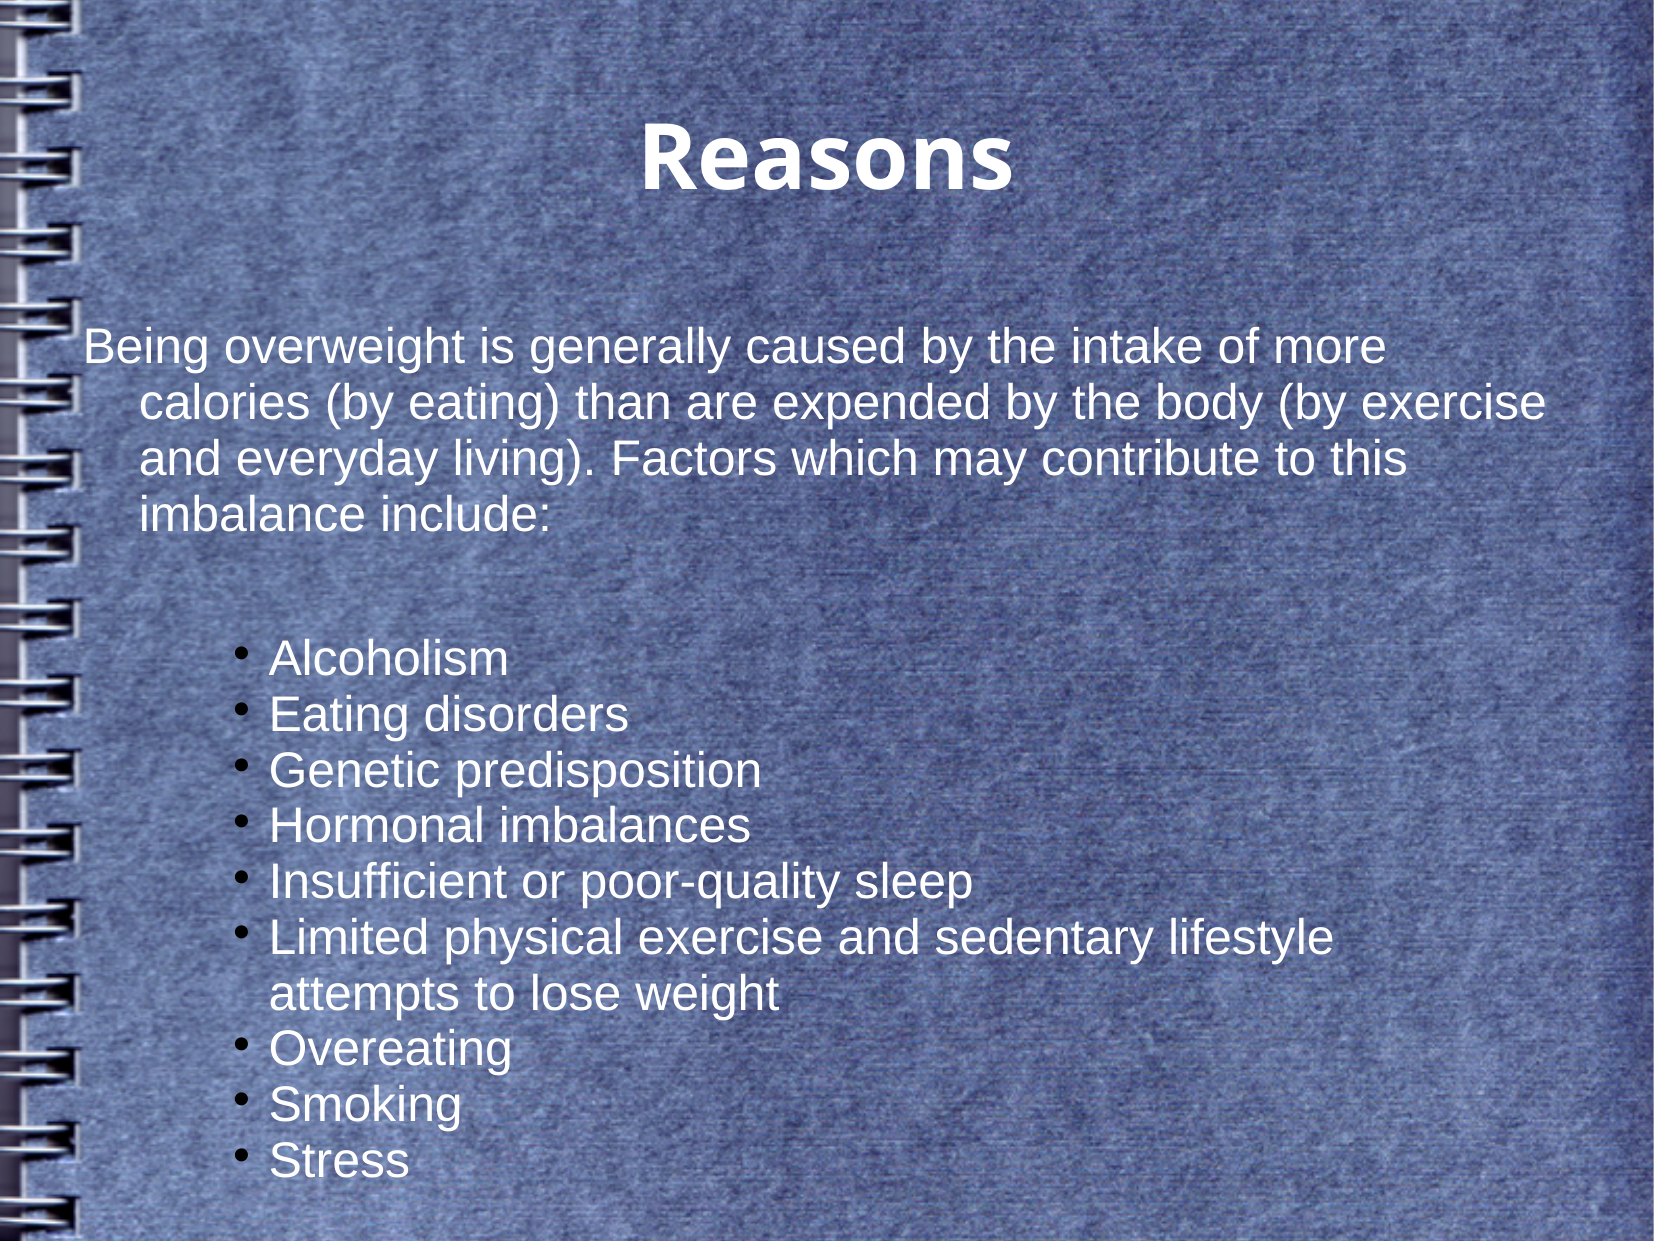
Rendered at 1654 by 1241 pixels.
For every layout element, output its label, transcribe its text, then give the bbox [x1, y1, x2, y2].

text_box Alcoholism Eating disorders Genetic predisposition Hormonal imbalances Insufficient or poor-quality sleep Limited physical exercise and sedentary lifestyle attempts to lose weight Overeating Smoking Stress [147, 620, 1536, 1241]
title Reasons [82, 56, 1571, 249]
picture [0, 0, 1654, 1241]
subtitle Being overweight is generally caused by the intake of more calories (by eating) than are expended by the body (by exercise and everyday living). Factors which may contribute to this imbalance include: [82, 297, 1571, 562]
